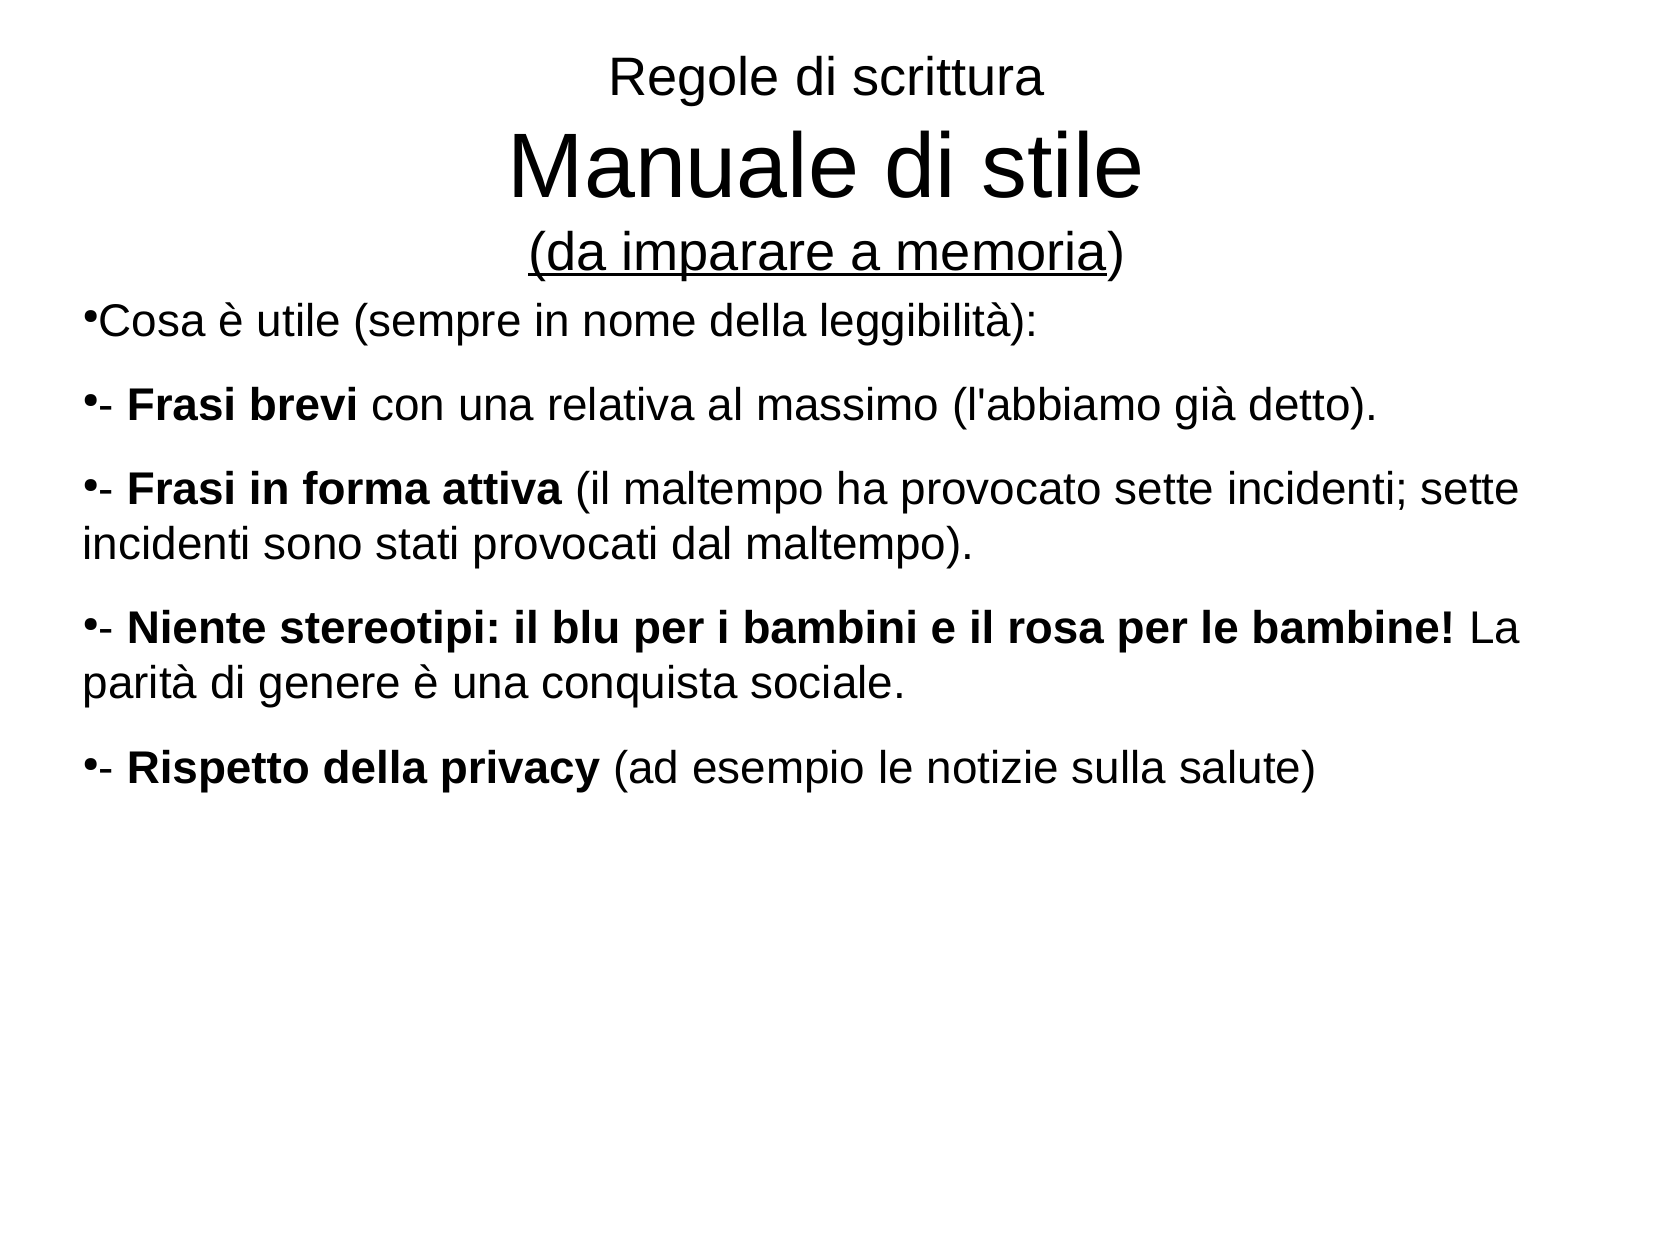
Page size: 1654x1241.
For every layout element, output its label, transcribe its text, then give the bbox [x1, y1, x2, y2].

title Regole di scrittura Manuale di stile (da imparare a memoria) [82, 41, 1571, 265]
list Cosa è utile (sempre in nome della leggibilità): - Frasi brevi con una relativa al massimo (l'abbiamo già detto). - Frasi in forma attiva (il maltempo ha provocato sette incidenti; sette incidenti sono stati provocati dal maltempo). - Niente stereotipi: il blu per i bambini e il rosa per le bambine! La parità di genere è una conquista sociale. - Rispetto della privacy (ad esempio le notizie sulla salute) [82, 290, 1571, 1109]
